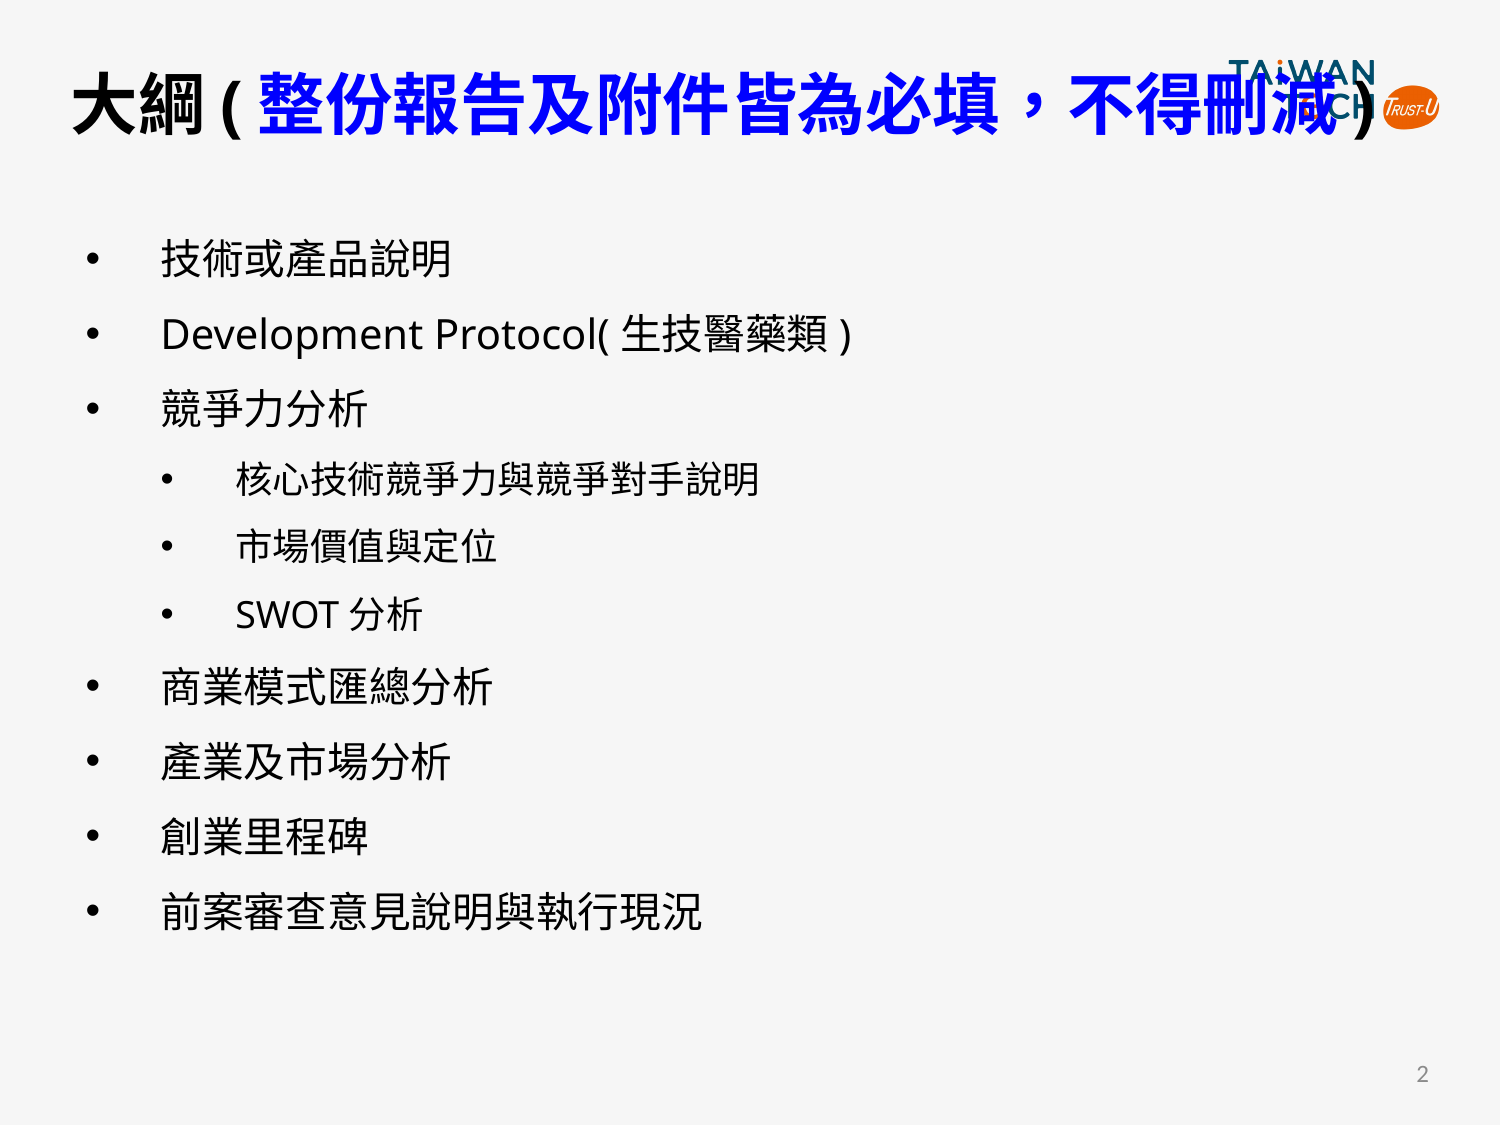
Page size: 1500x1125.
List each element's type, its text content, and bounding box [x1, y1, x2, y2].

list 技術或產品說明 Development Protocol(生技醫藥類) 競爭力分析 核心技術競爭力與競爭對手說明 市場價值與定位 SWOT分析 商業模式匯總分析 產業及市場分析 創業里程碑 前案審查意見說明與執行現況 [55, 200, 1444, 1084]
slide_number <編號> [1106, 1042, 1445, 1103]
title 大綱(整份報告及附件皆為必填，不得刪減) [55, 33, 1444, 156]
